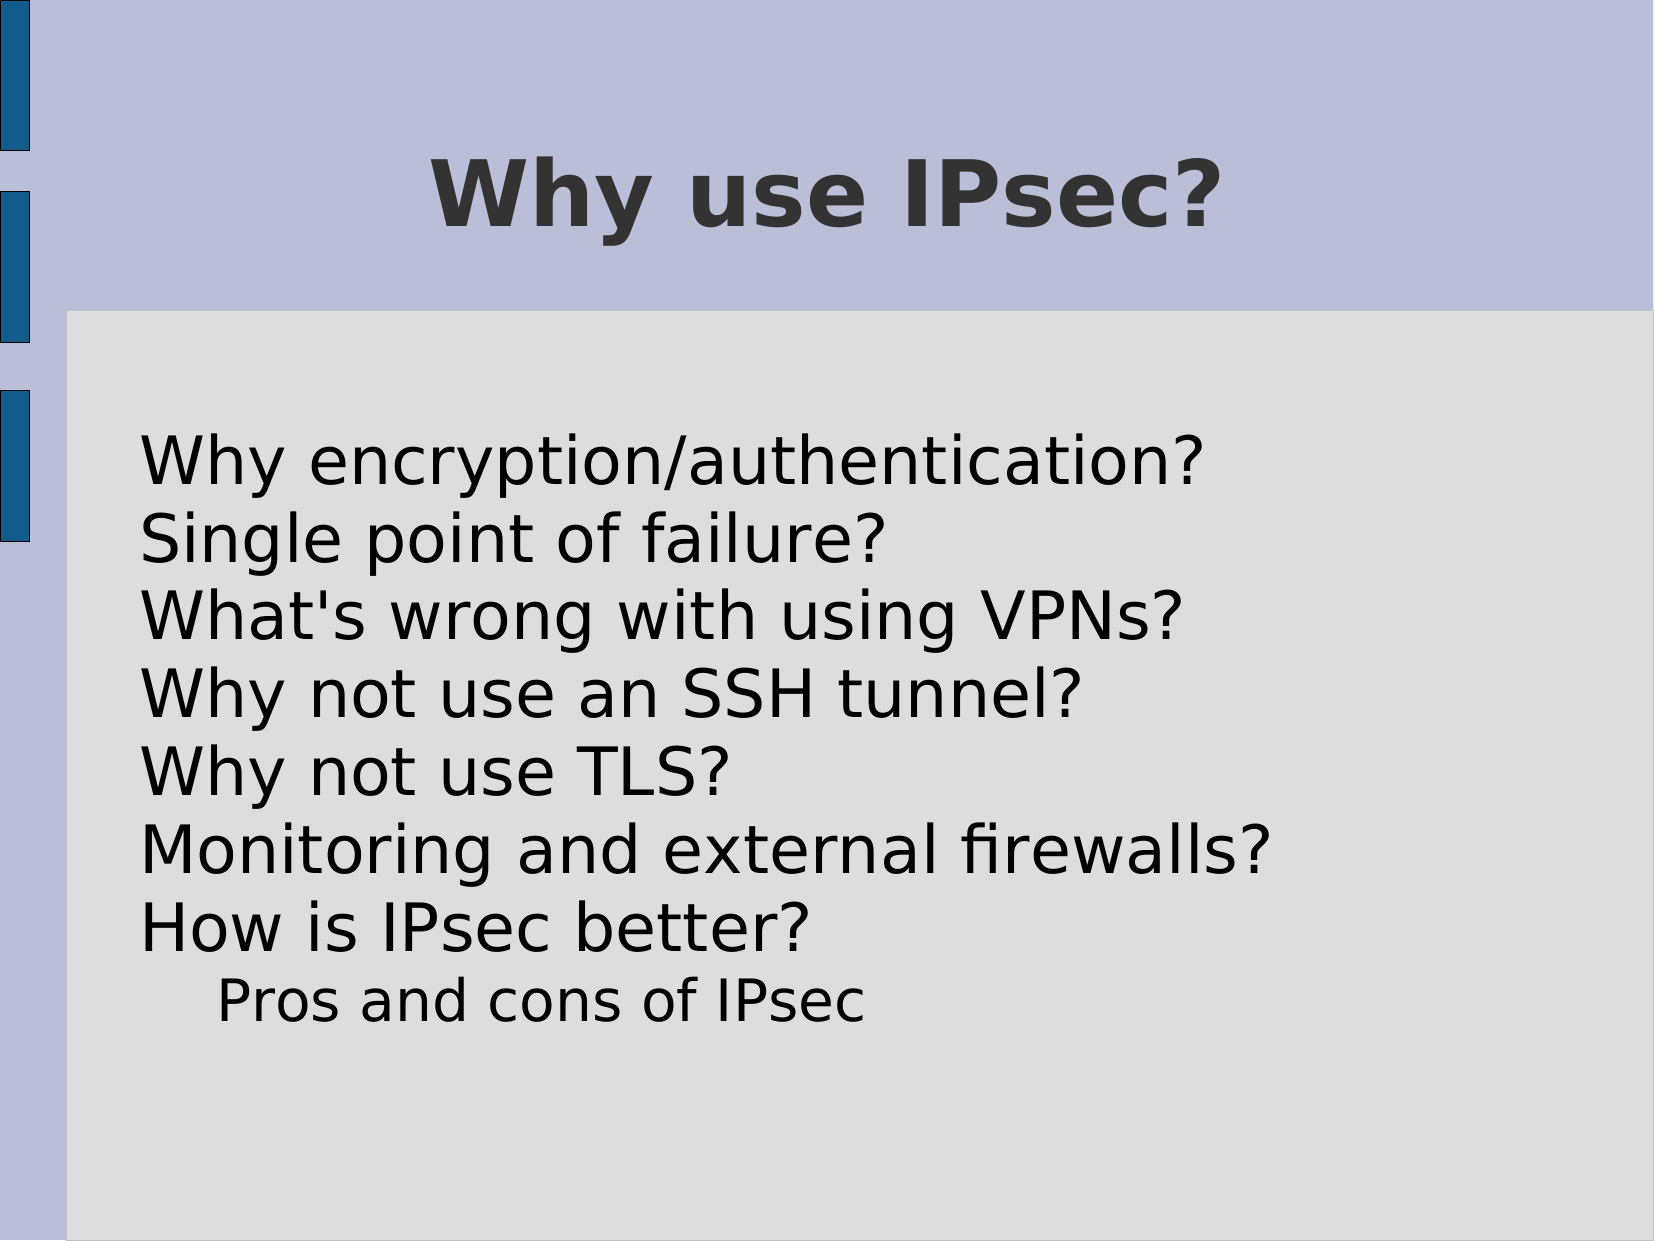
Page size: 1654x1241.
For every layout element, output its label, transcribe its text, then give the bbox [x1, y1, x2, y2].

title Why use IPsec? [121, 91, 1534, 299]
list Why encryption/authentication? Single point of failure? What's wrong with using VPNs? Why not use an SSH tunnel? Why not use TLS? Monitoring and external firewalls? How is IPsec better? Pros and cons of IPsec [121, 344, 1534, 1127]
